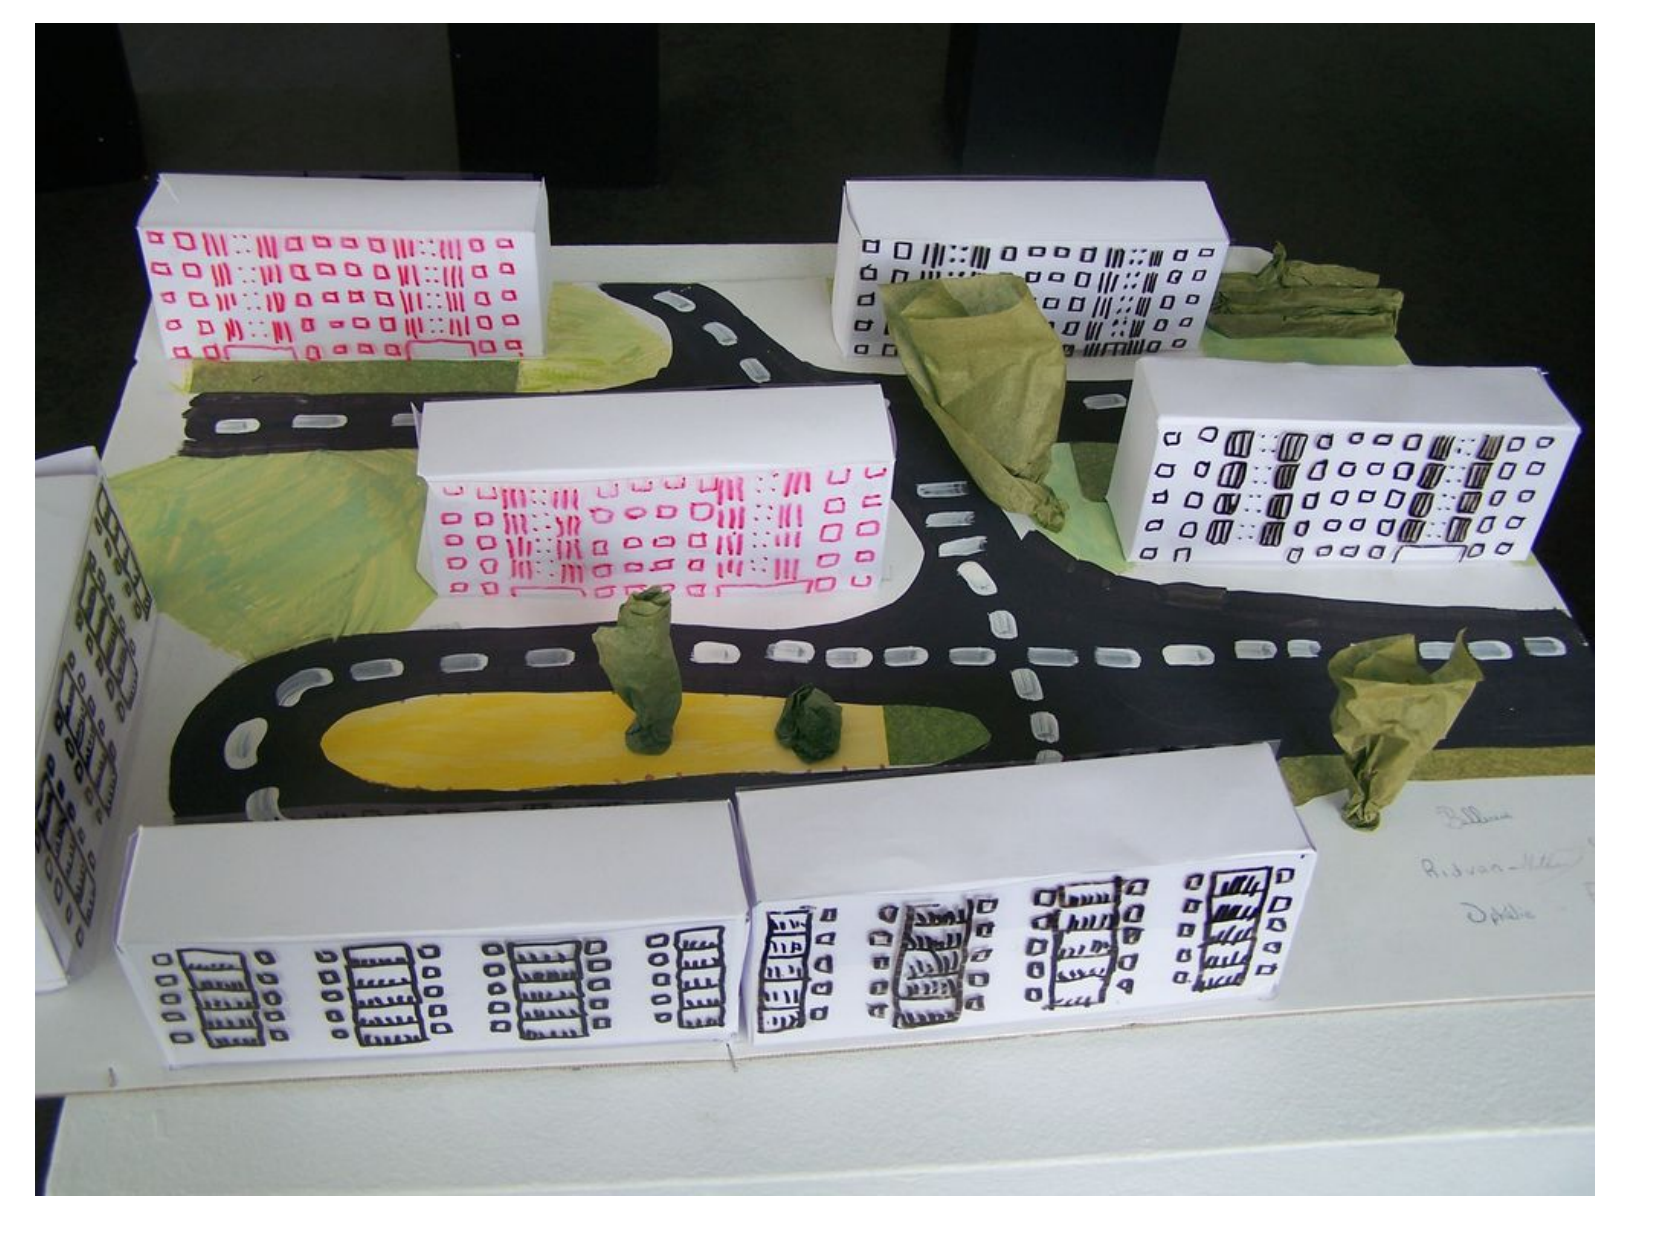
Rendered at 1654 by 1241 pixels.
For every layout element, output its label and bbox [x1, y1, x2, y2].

picture [35, 23, 1595, 1196]
